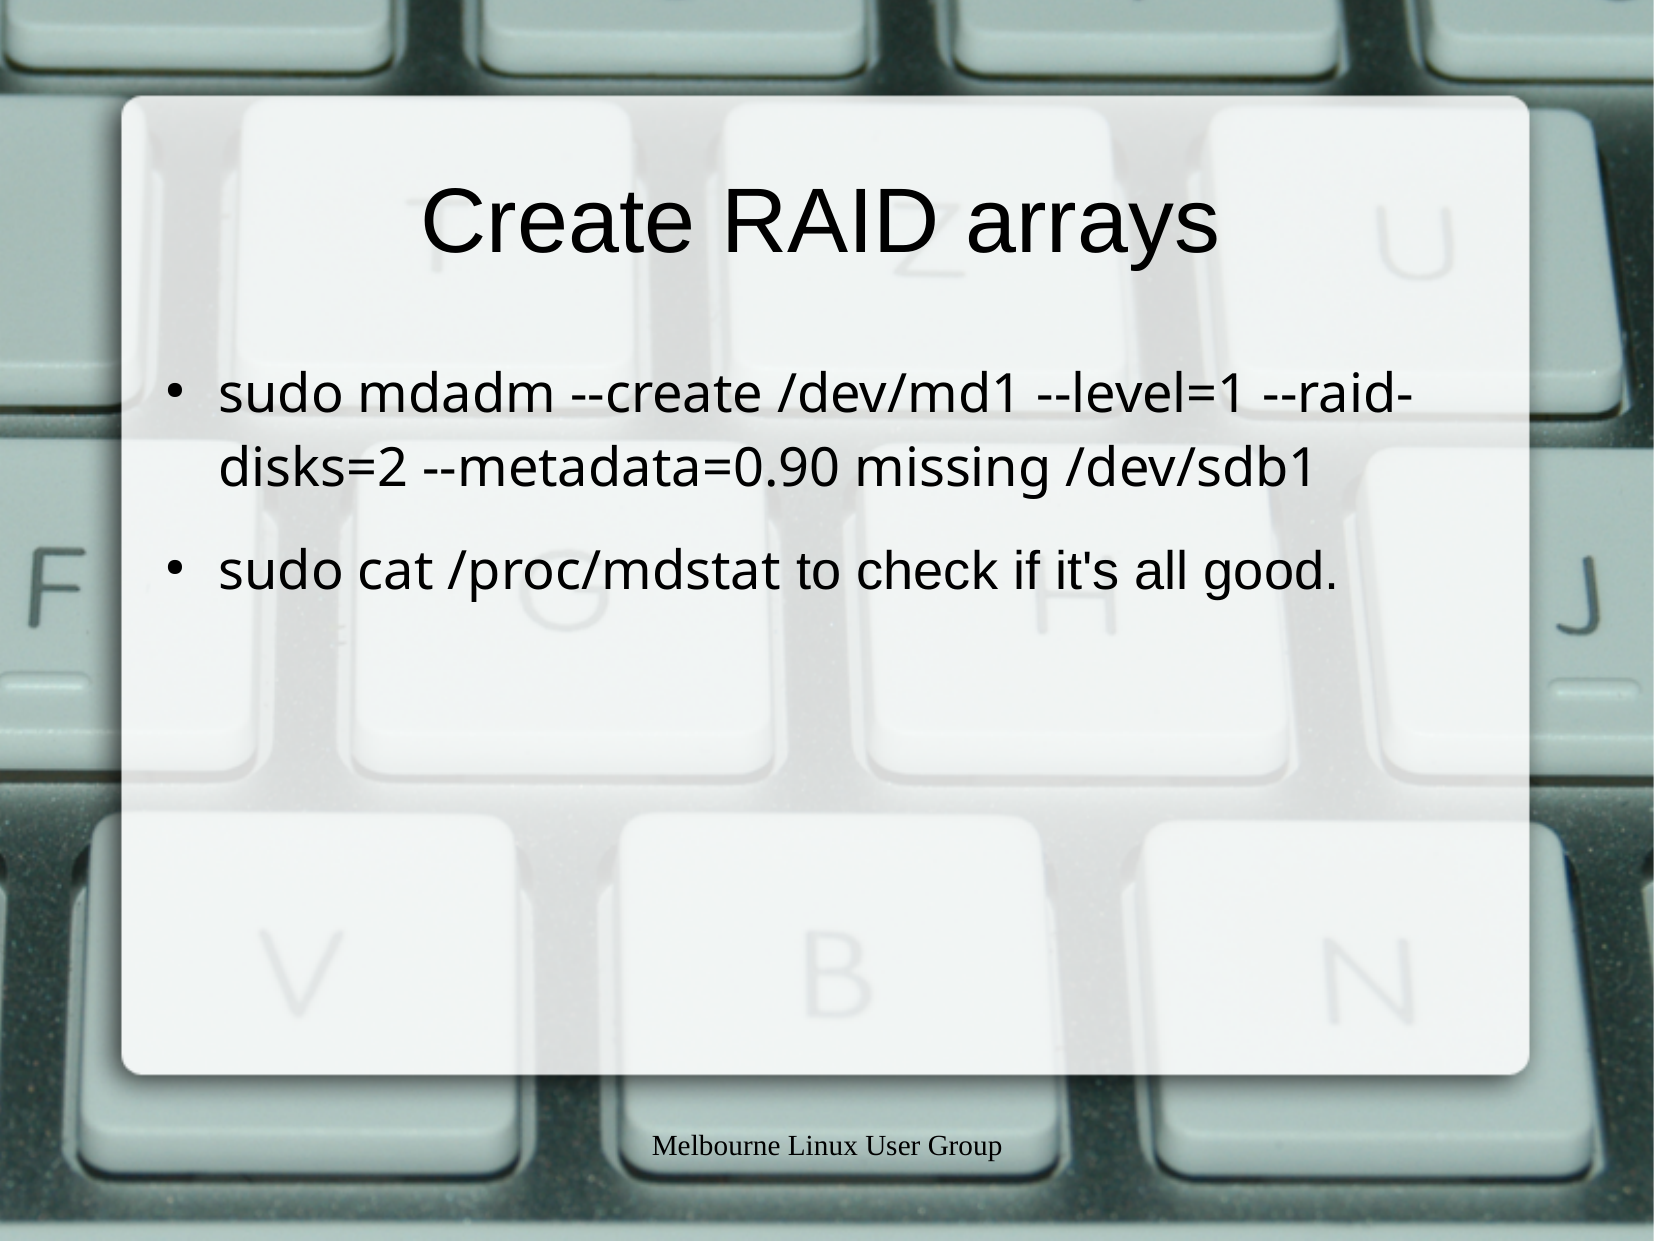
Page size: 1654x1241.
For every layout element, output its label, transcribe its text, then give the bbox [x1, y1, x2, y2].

picture [0, 0, 1654, 1241]
title Create RAID arrays [135, 125, 1506, 318]
list sudo mdadm --create /dev/md1 --level=1 --raid-disks=2 --metadata=0.90 missing /dev/sdb1 sudo cat /proc/mdstat to check if it's all good. [147, 354, 1506, 857]
